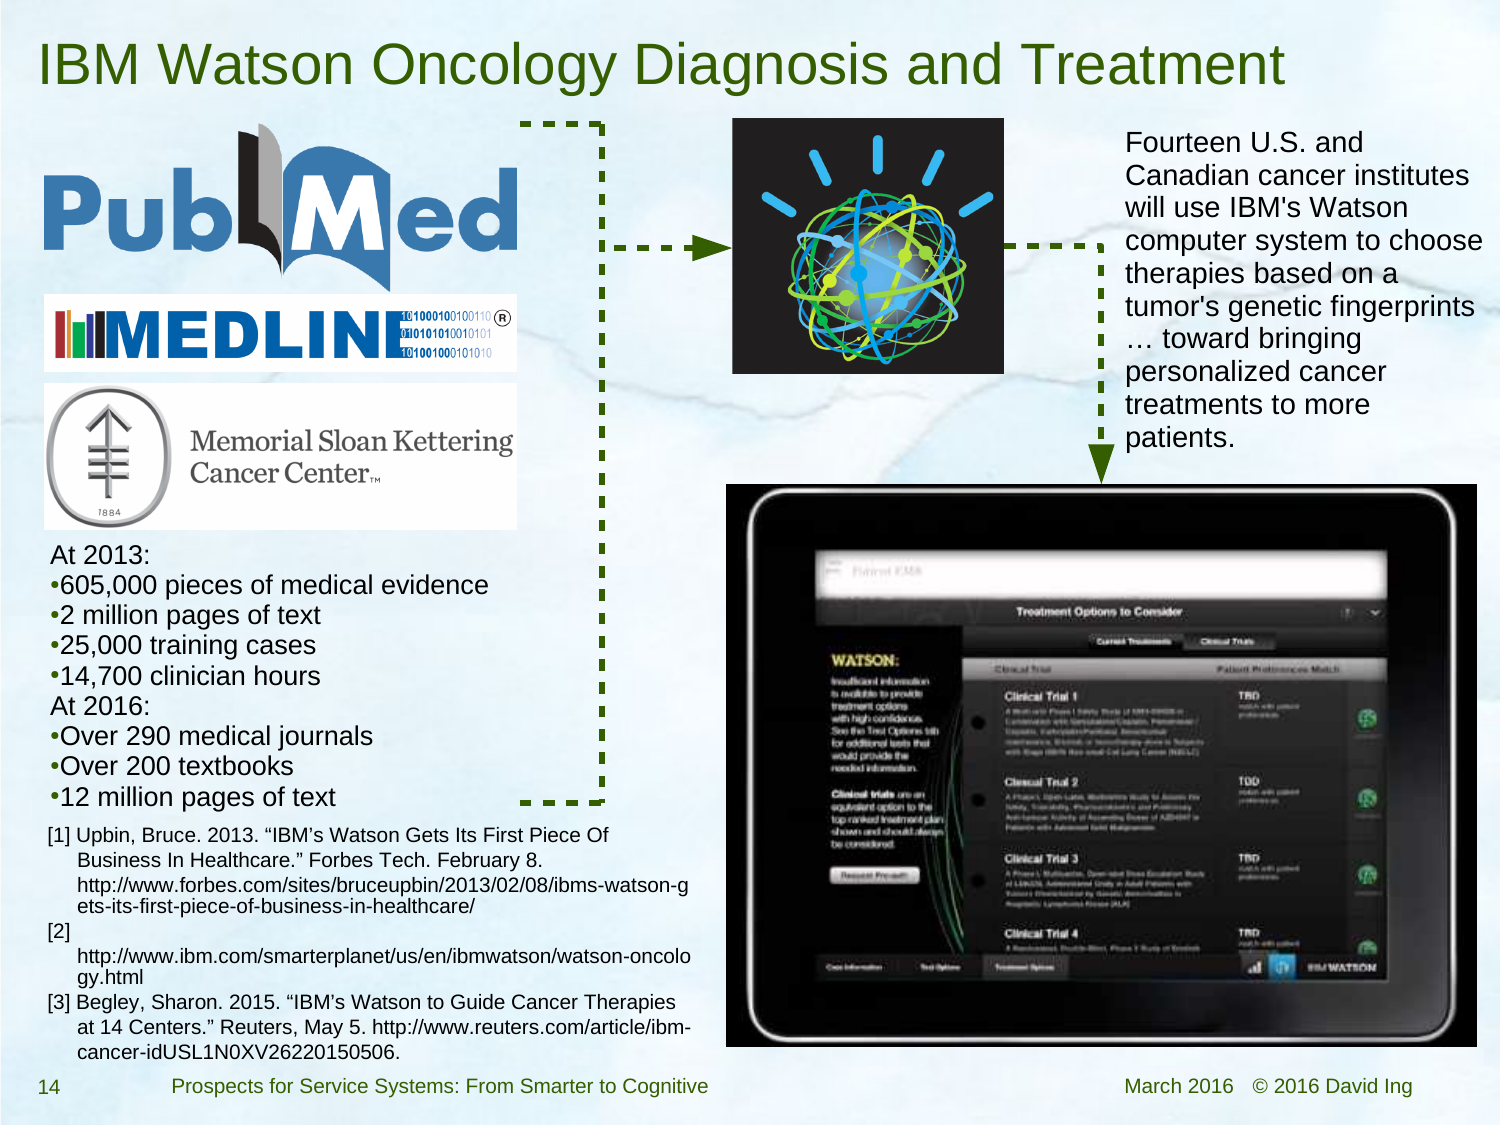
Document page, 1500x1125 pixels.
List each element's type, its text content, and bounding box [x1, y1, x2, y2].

text_box [1] Upbin, Bruce. 2013. “IBM’s Watson Gets Its First Piece Of Business In Healthcare.” Forbes Tech. February 8. http://www.forbes.com/sites/bruceupbin/2013/02/08/ibms-watson-gets-its-first-piece-of-business-in-healthcare/ [2]http://www.ibm.com/smarterplanet/us/en/ibmwatson/watson-oncology.html [3] Begley, Sharon. 2015. “IBM’s Watson to Guide Cancer Therapies at 14 Centers.” Reuters, May 5. http://www.reuters.com/article/ibm-cancer-idUSL1N0XV26220150506. [30, 814, 709, 1066]
picture [0, 0, 1500, 1125]
title IBM Watson Oncology Diagnosis and Treatment [37, 37, 1463, 152]
text_box At 2013: 605,000 pieces of medical evidence 2 million pages of text 25,000 training cases 14,700 clinician hours At 2016: Over 290 medical journals Over 200 textbooks 12 million pages of text [35, 532, 579, 820]
text_box Fourteen U.S. and Canadian cancer institutes will use IBM's Watson computer system to choose therapies based on a tumor's genetic fingerprints … toward bringing personalized cancer treatments to more patients. [1110, 118, 1500, 461]
